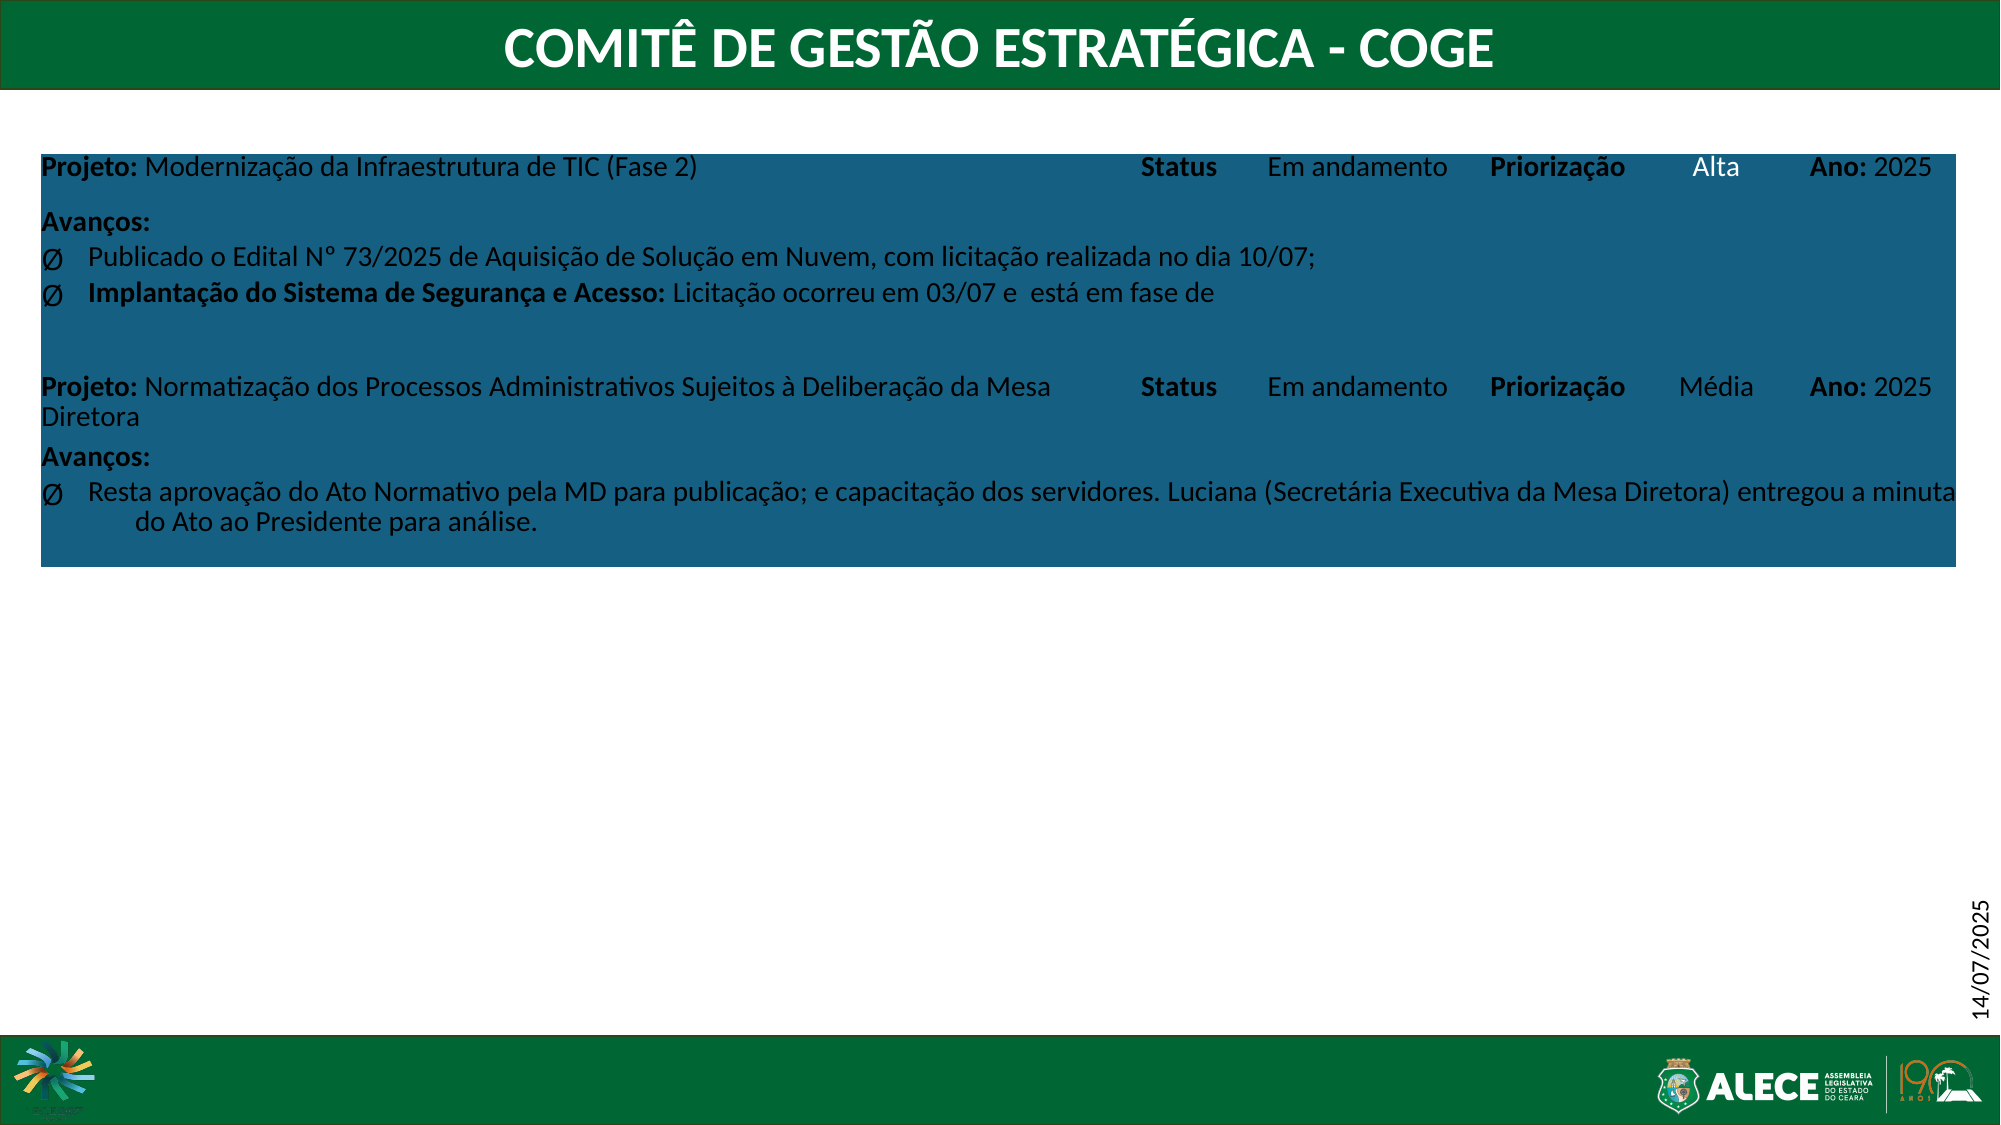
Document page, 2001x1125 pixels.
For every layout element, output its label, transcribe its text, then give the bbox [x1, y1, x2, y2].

table_cell Em andamento [1246, 375, 1470, 444]
table_cell Média [1646, 375, 1786, 444]
table_cell Status [1113, 375, 1246, 444]
table_header Priorização [1470, 154, 1646, 209]
table_header Em andamento [1246, 154, 1470, 209]
table_header Ano: 2025 [1786, 154, 1956, 209]
table_header Alta [1646, 154, 1786, 209]
table_cell Projeto: Normatização dos Processos Administrativos Sujeitos à Deliberação da Mesa Diretora [41, 375, 1113, 444]
text_box COMITÊ DE GESTÃO ESTRATÉGICA - COGE [0, 0, 2000, 89]
picture [1625, 982, 2000, 1125]
text_box 14/07/2025 [1956, 883, 2000, 1037]
table_cell Avanços: Publicado o Edital Nº 73/2025 de Aquisição de Solução em Nuvem, com licitação realizada no dia 10/07; Implantação do Sistema de Segurança e Acesso: Licitação ocorreu em 03/07 e está em fase de [41, 209, 1956, 375]
table_header Status [1113, 154, 1246, 209]
table_cell Ano: 2025 [1786, 375, 1956, 444]
table_header Projeto: Modernização da Infraestrutura de TIC (Fase 2) [41, 154, 1113, 209]
text_box [0, 1036, 1625, 1125]
table_cell Priorização [1470, 375, 1646, 444]
table_cell Avanços: Resta aprovação do Ato Normativo pela MD para publicação; e capacitação dos servidores. Luciana (Secretária Executiva da Mesa Diretora) entregou a minuta do Ato ao Presidente para análise. [41, 444, 1956, 567]
